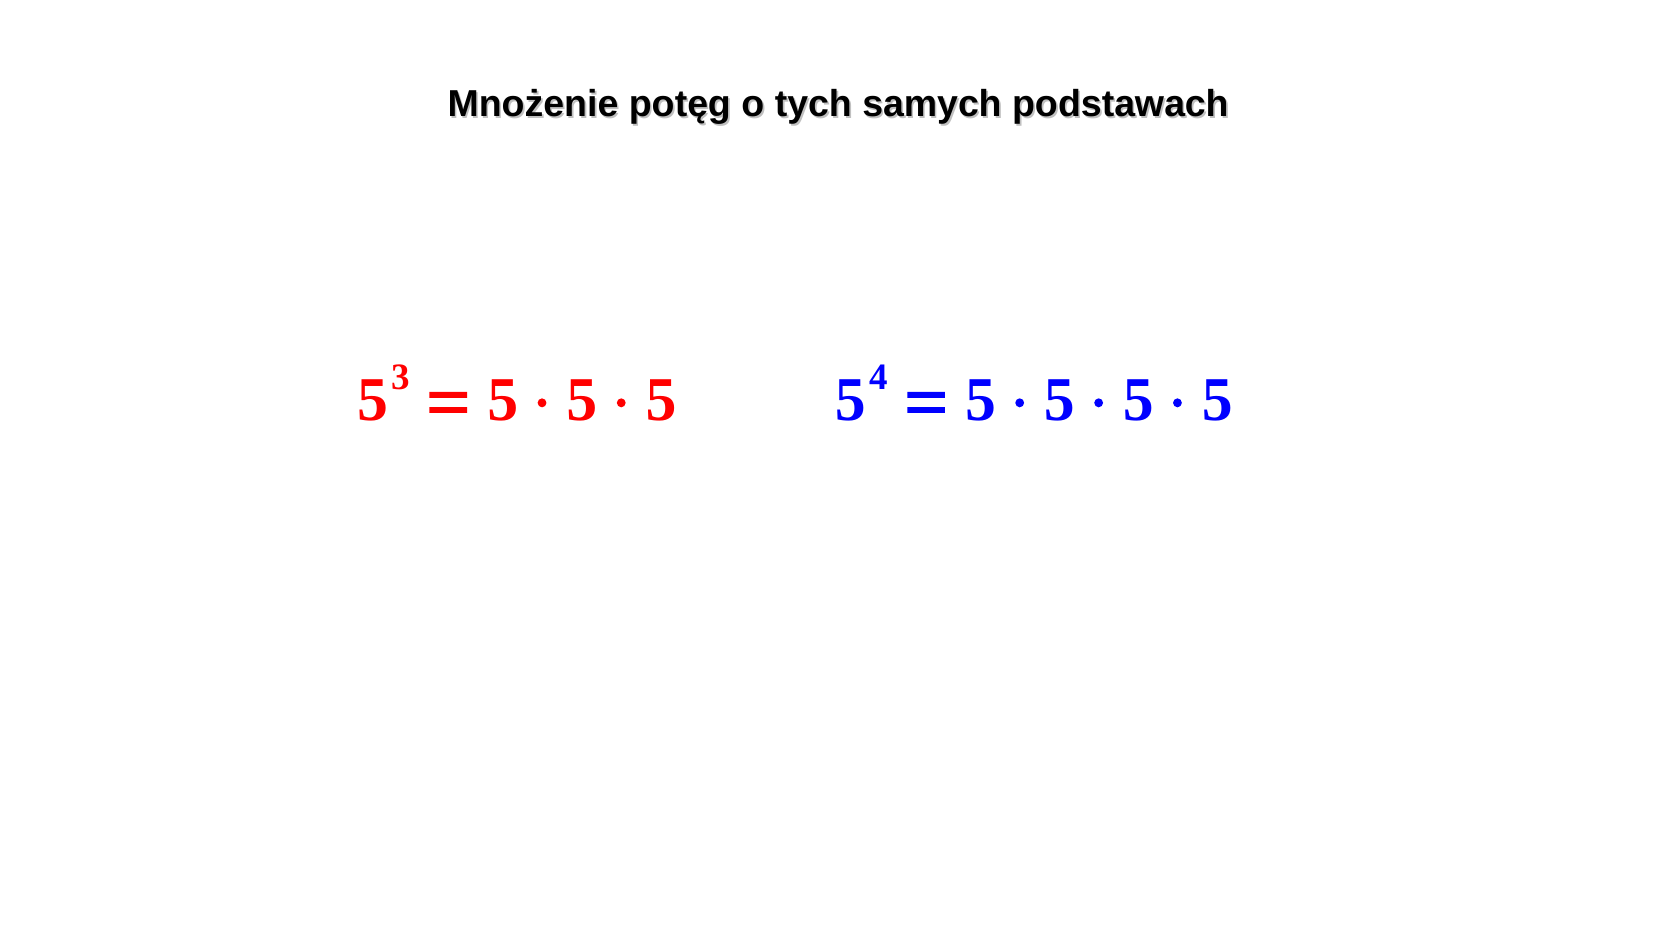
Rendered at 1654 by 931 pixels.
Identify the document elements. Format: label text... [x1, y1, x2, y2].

chart [828, 356, 1240, 435]
text_box Mnożenie potęg o tych samych podstawach [432, 75, 1261, 136]
chart [350, 356, 684, 435]
